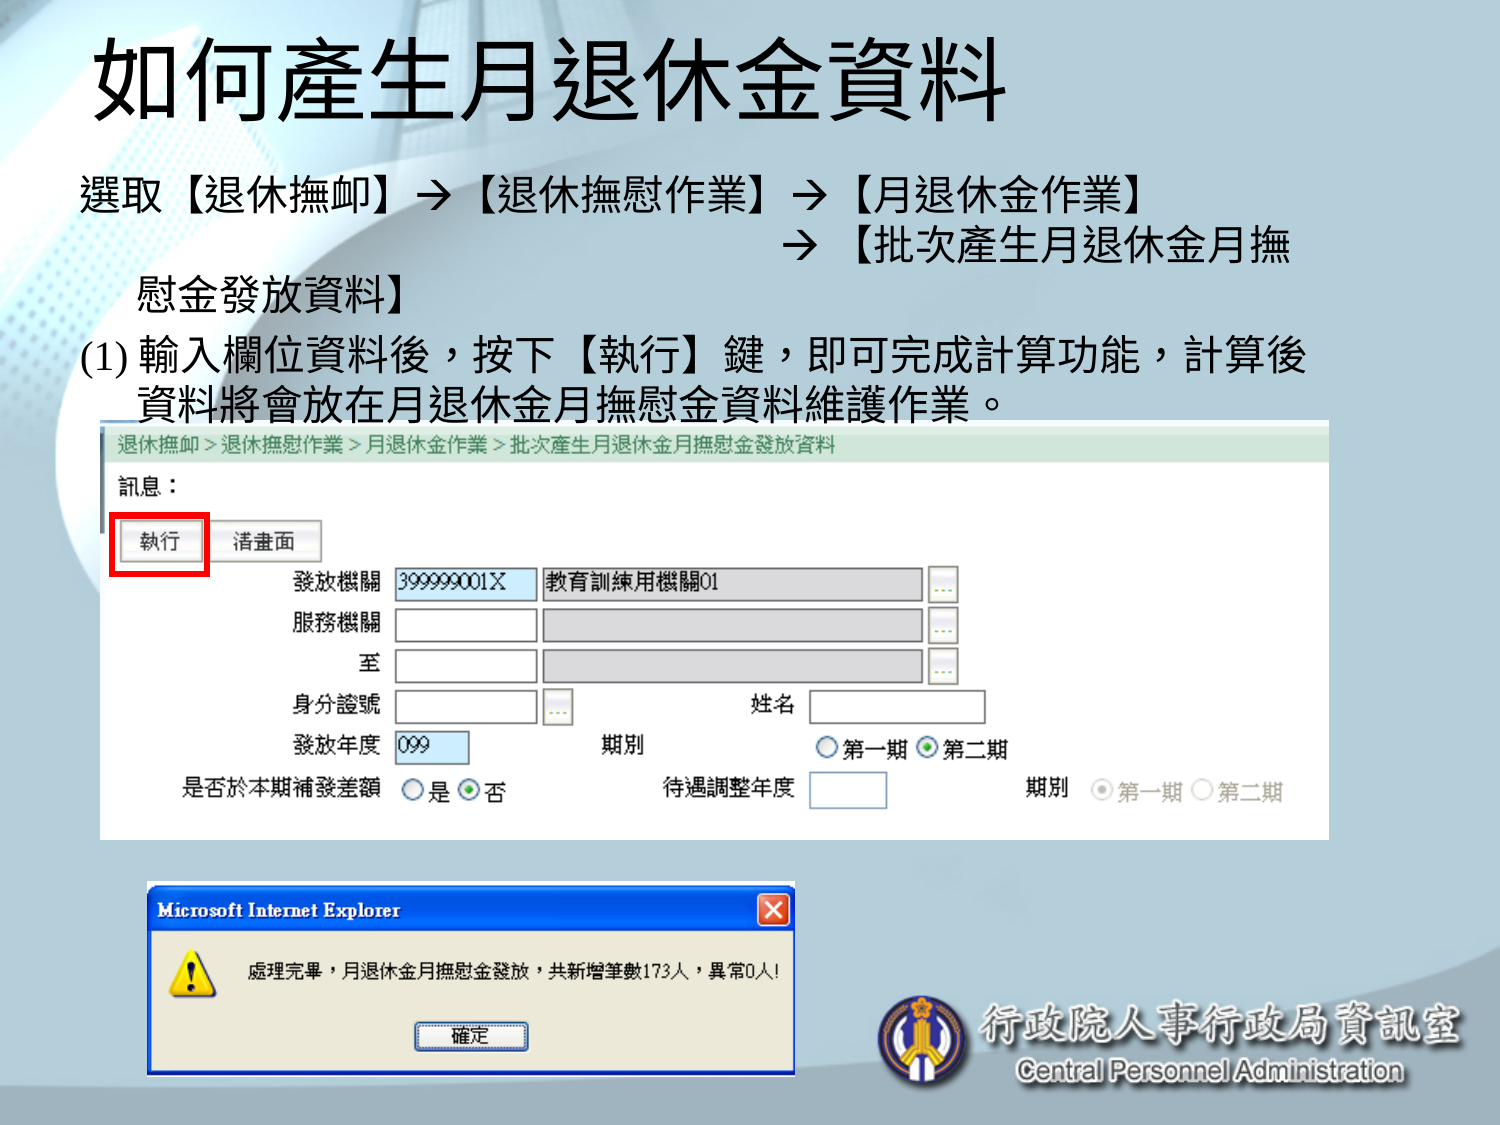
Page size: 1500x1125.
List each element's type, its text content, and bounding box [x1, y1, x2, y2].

picture [0, 0, 1500, 1125]
list 選取【退休撫卹】【退休撫慰作業】【月退休金作業】 【批次產生月退休金月撫慰金發放資料】 (1)輸入欄位資料後，按下【執行】鍵，即可完成計算功能，計算後資料將會放在月退休金月撫慰金資料維護作業。 [64, 160, 1340, 836]
title 如何產生月退休金資料 [76, 31, 1306, 126]
